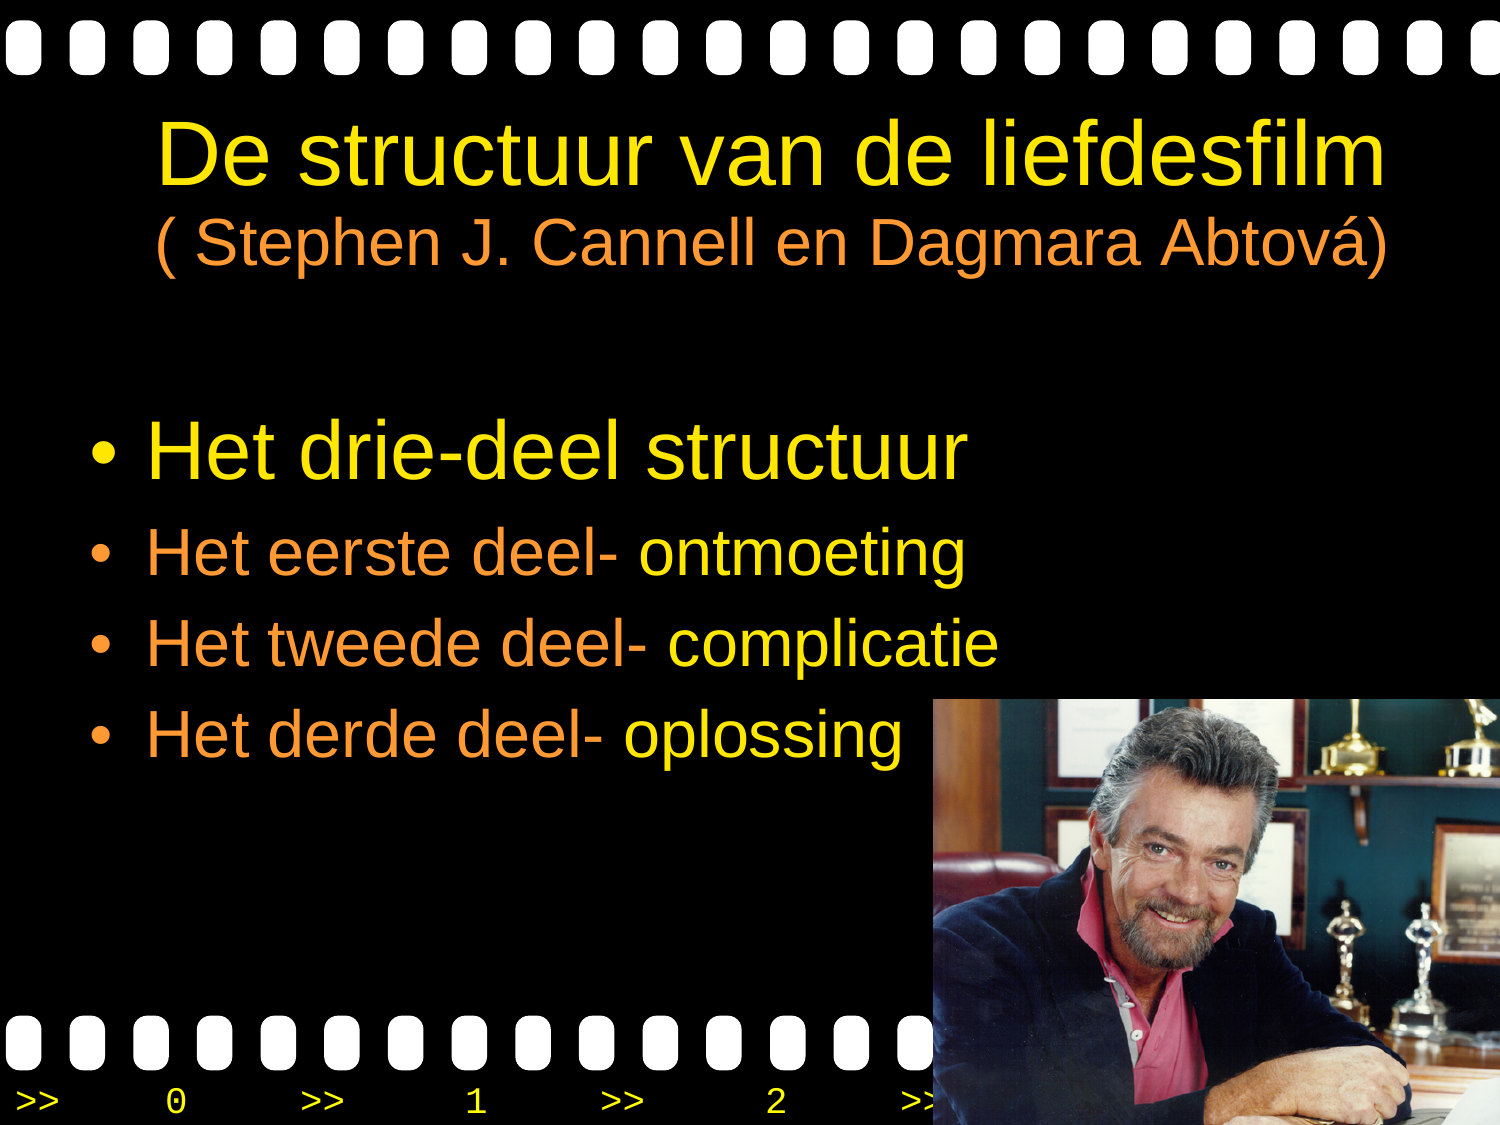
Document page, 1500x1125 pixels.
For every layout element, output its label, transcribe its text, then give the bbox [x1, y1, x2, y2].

title De structuur van de liefdesfilm ( Stephen J. Cannell en Dagmara Abtová) [75, 45, 1471, 339]
list Het drie-deel structuur Het eerste deel- ontmoeting Het tweede deel- complicatie Het derde deel- oplossing [74, 397, 1388, 1005]
picture [933, 699, 1500, 1125]
